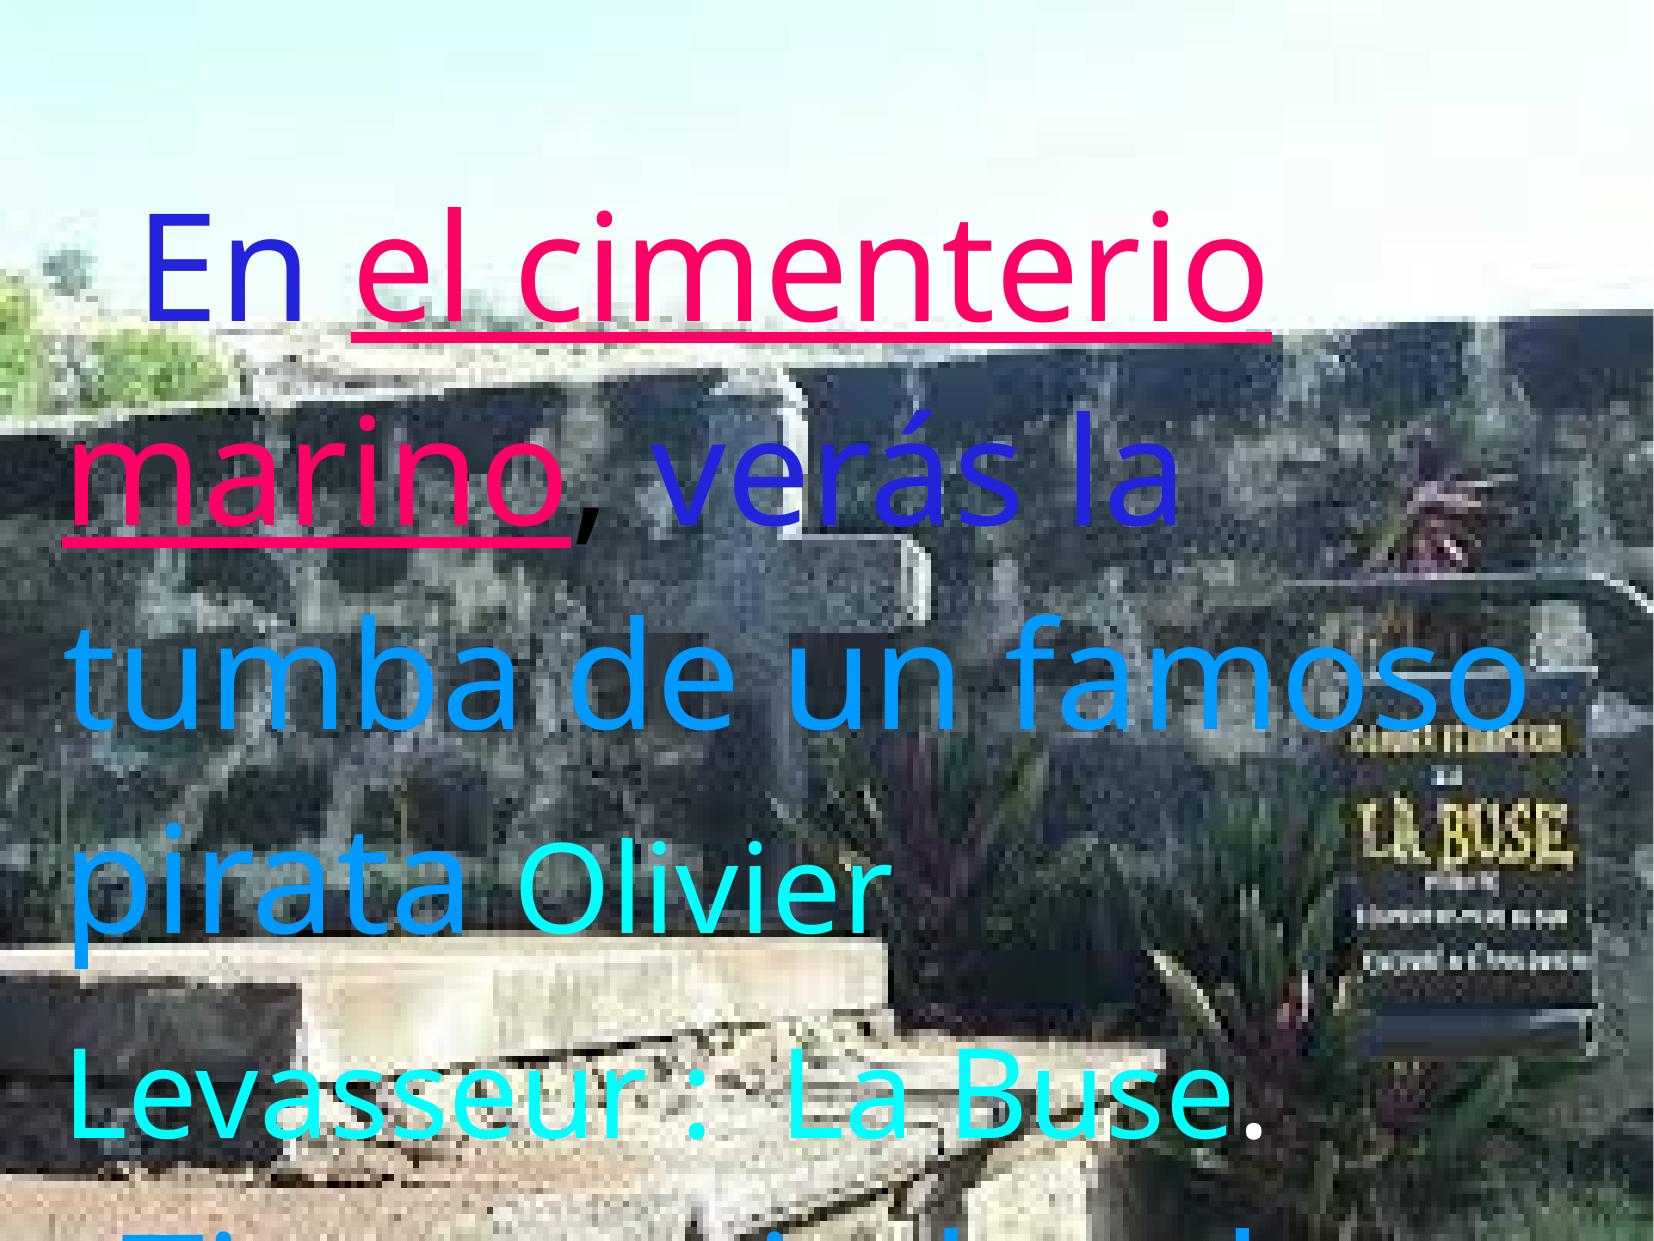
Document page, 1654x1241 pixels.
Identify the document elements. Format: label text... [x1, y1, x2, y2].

text_box En el cimenterio marino, verás la tumba de un famoso pirata Olivier Levasseur : La Buse. ¿Tienes miedo a los fantasmas ? Entonces, ¡No hagas ruido ! [47, 153, 1591, 1183]
picture [0, 0, 1654, 1241]
